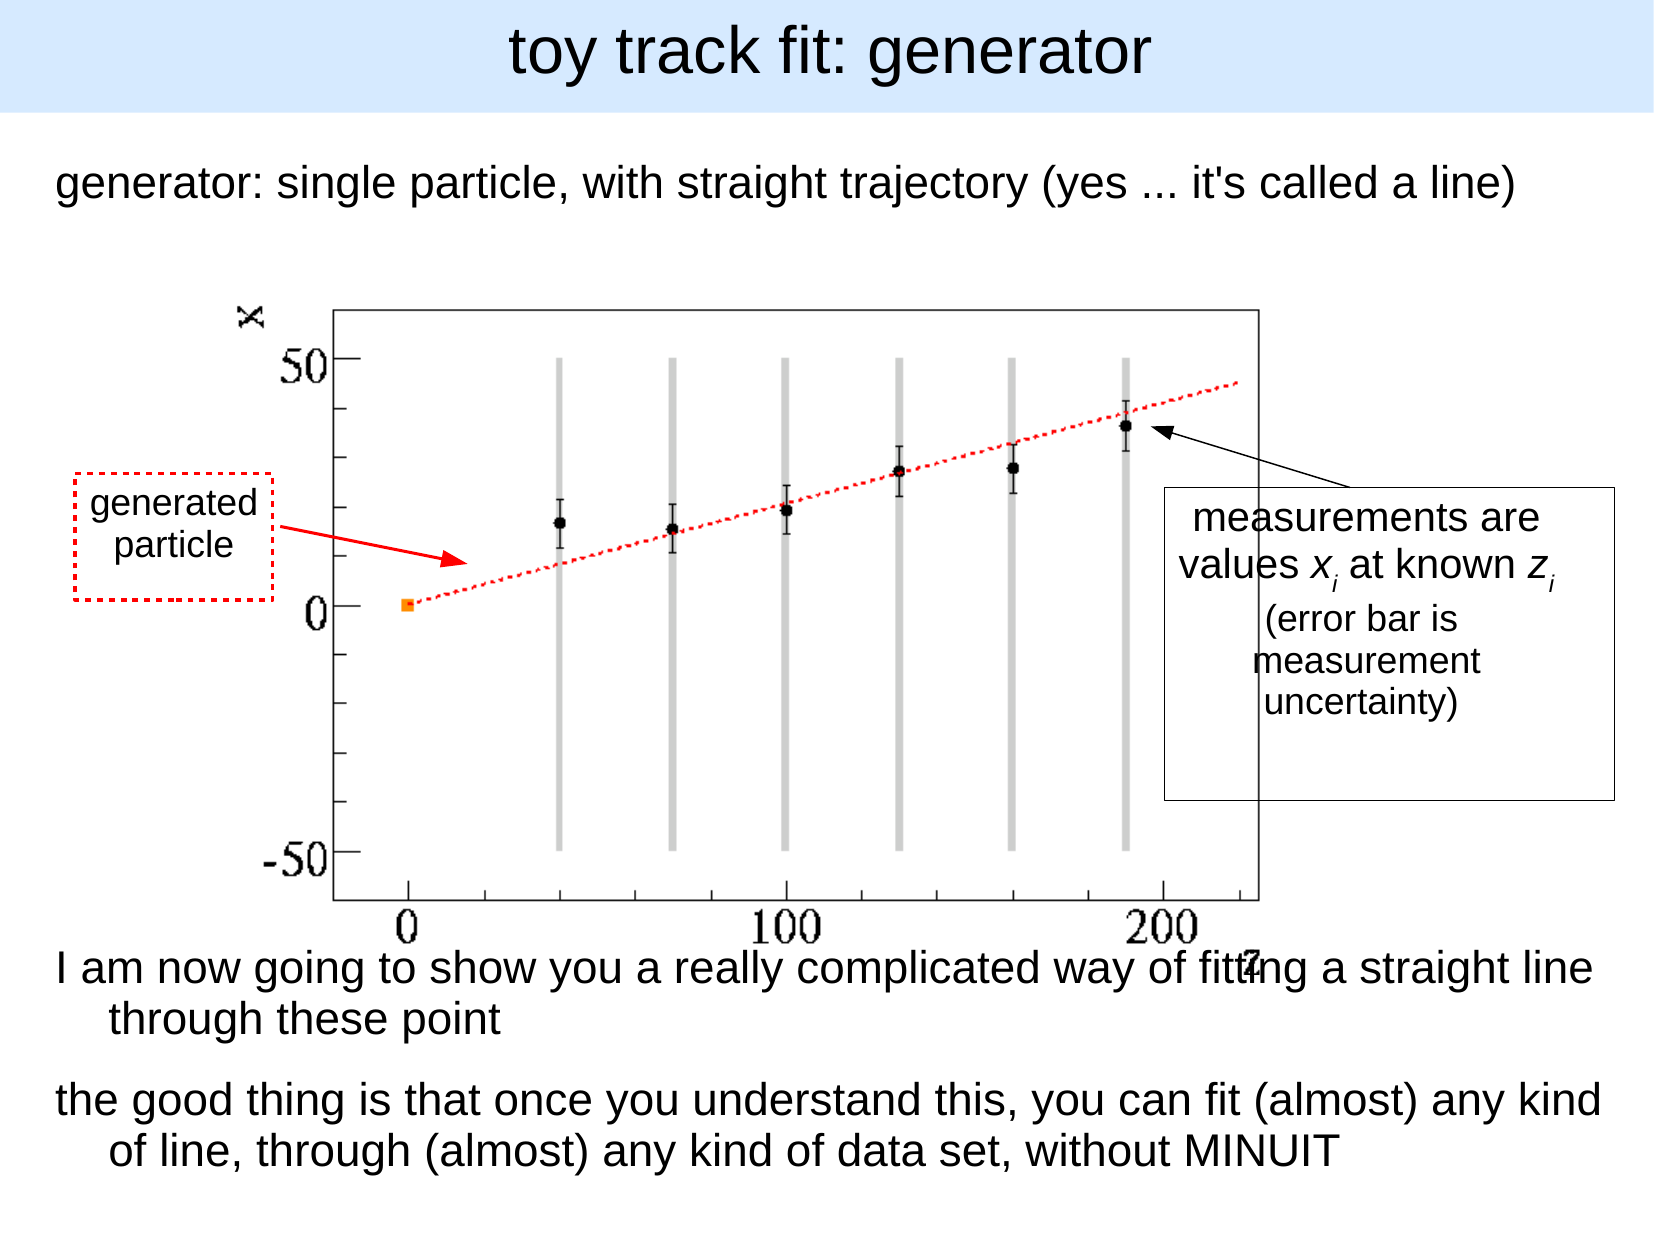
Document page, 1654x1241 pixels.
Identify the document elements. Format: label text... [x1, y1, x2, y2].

picture [225, 236, 1313, 941]
title toy track fit: generator [86, 0, 1576, 100]
text_box measurements are values xi at known zi (error bar is measurement uncertainty) [1164, 487, 1615, 801]
list generator: single particle, with straight trajectory (yes ... it's called a line) [37, 156, 1613, 263]
text_box generated particle [75, 473, 273, 601]
list I am now going to show you a really complicated way of fitting a straight line through these point the good thing is that once you understand this, you can fit (almost) any kind of line, through (almost) any kind of data set, without MINUIT [37, 941, 1613, 1241]
